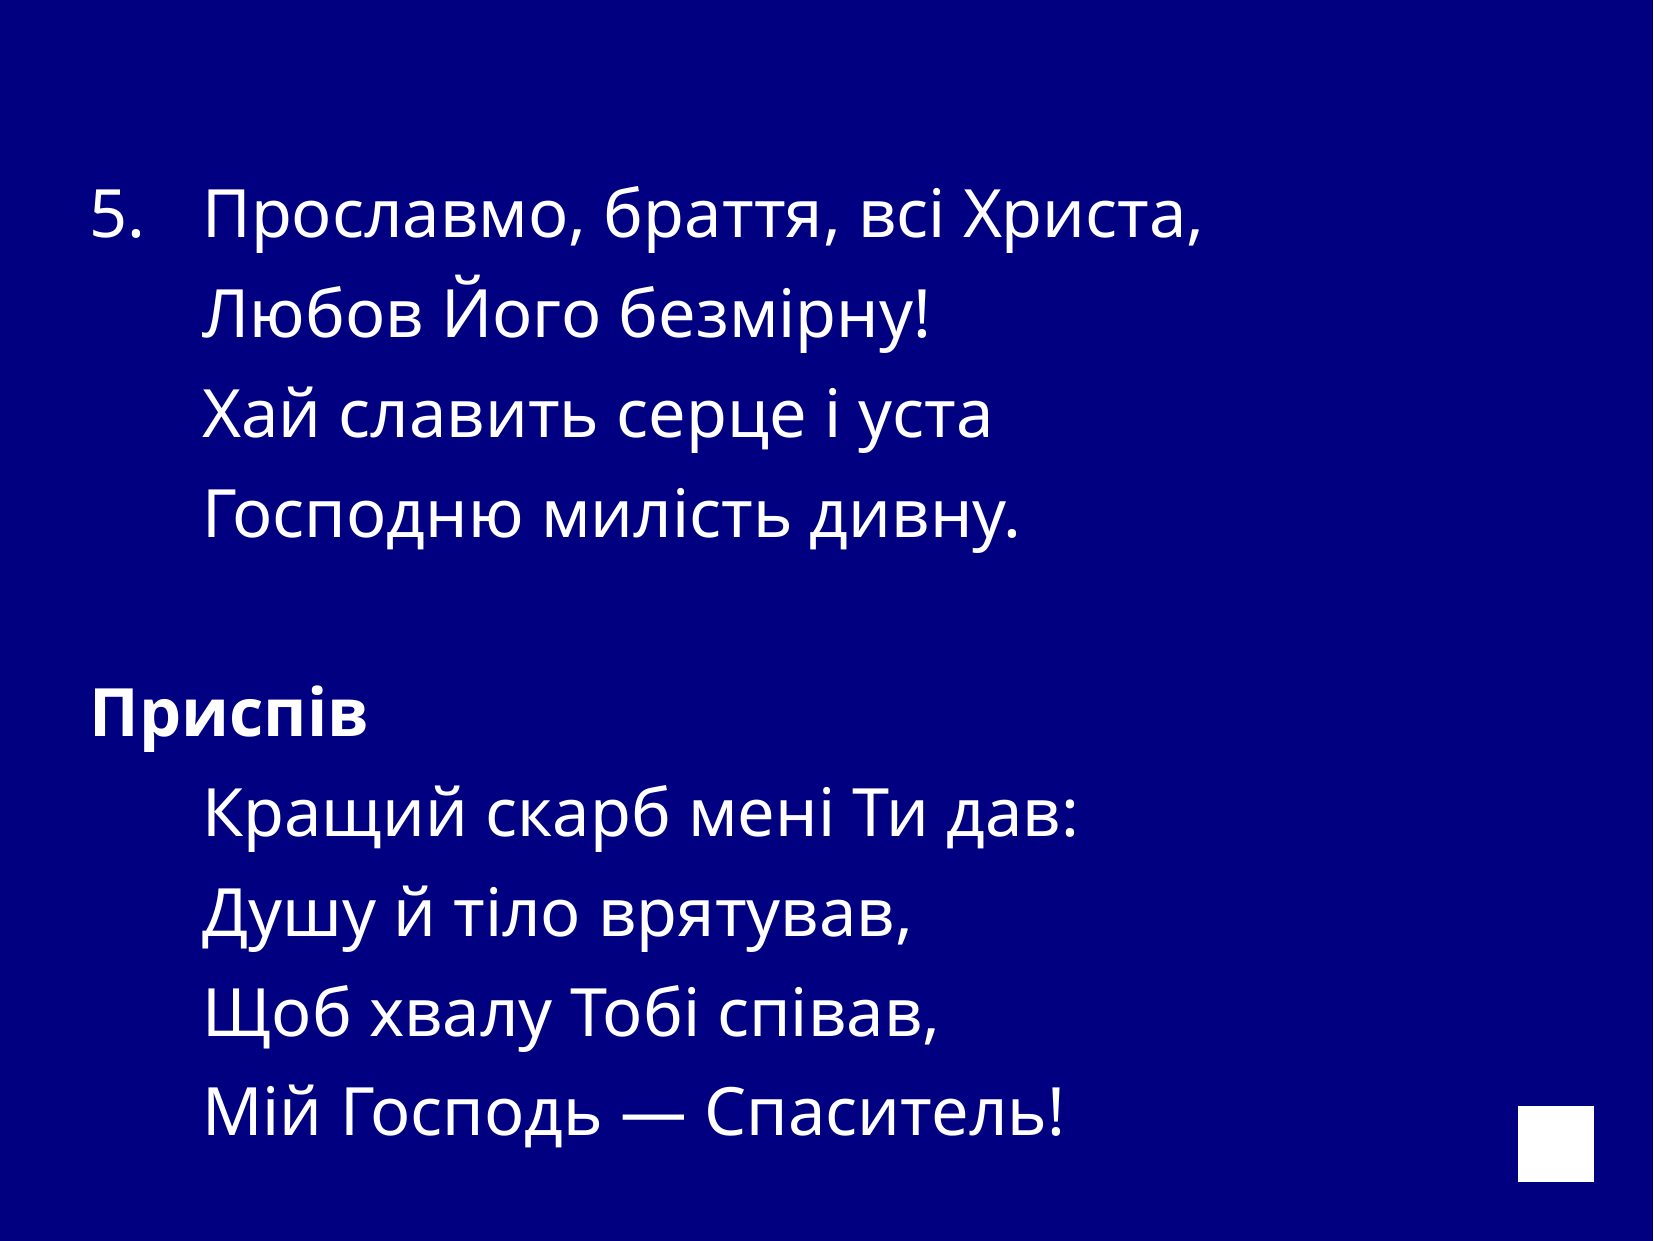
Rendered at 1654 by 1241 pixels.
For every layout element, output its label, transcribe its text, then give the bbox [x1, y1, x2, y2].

text_box 5. Прославмо, браття, всі Христа, Любов Його безмірну! Хай славить серце і уста Господню милість дивну. Приспів Кращий скарб мені Ти дав: Душу й тіло врятував, Щоб хвалу Тобі співав, Мій Господь ― Спаситель! [75, 150, 1576, 1163]
text_box [1518, 1106, 1594, 1182]
